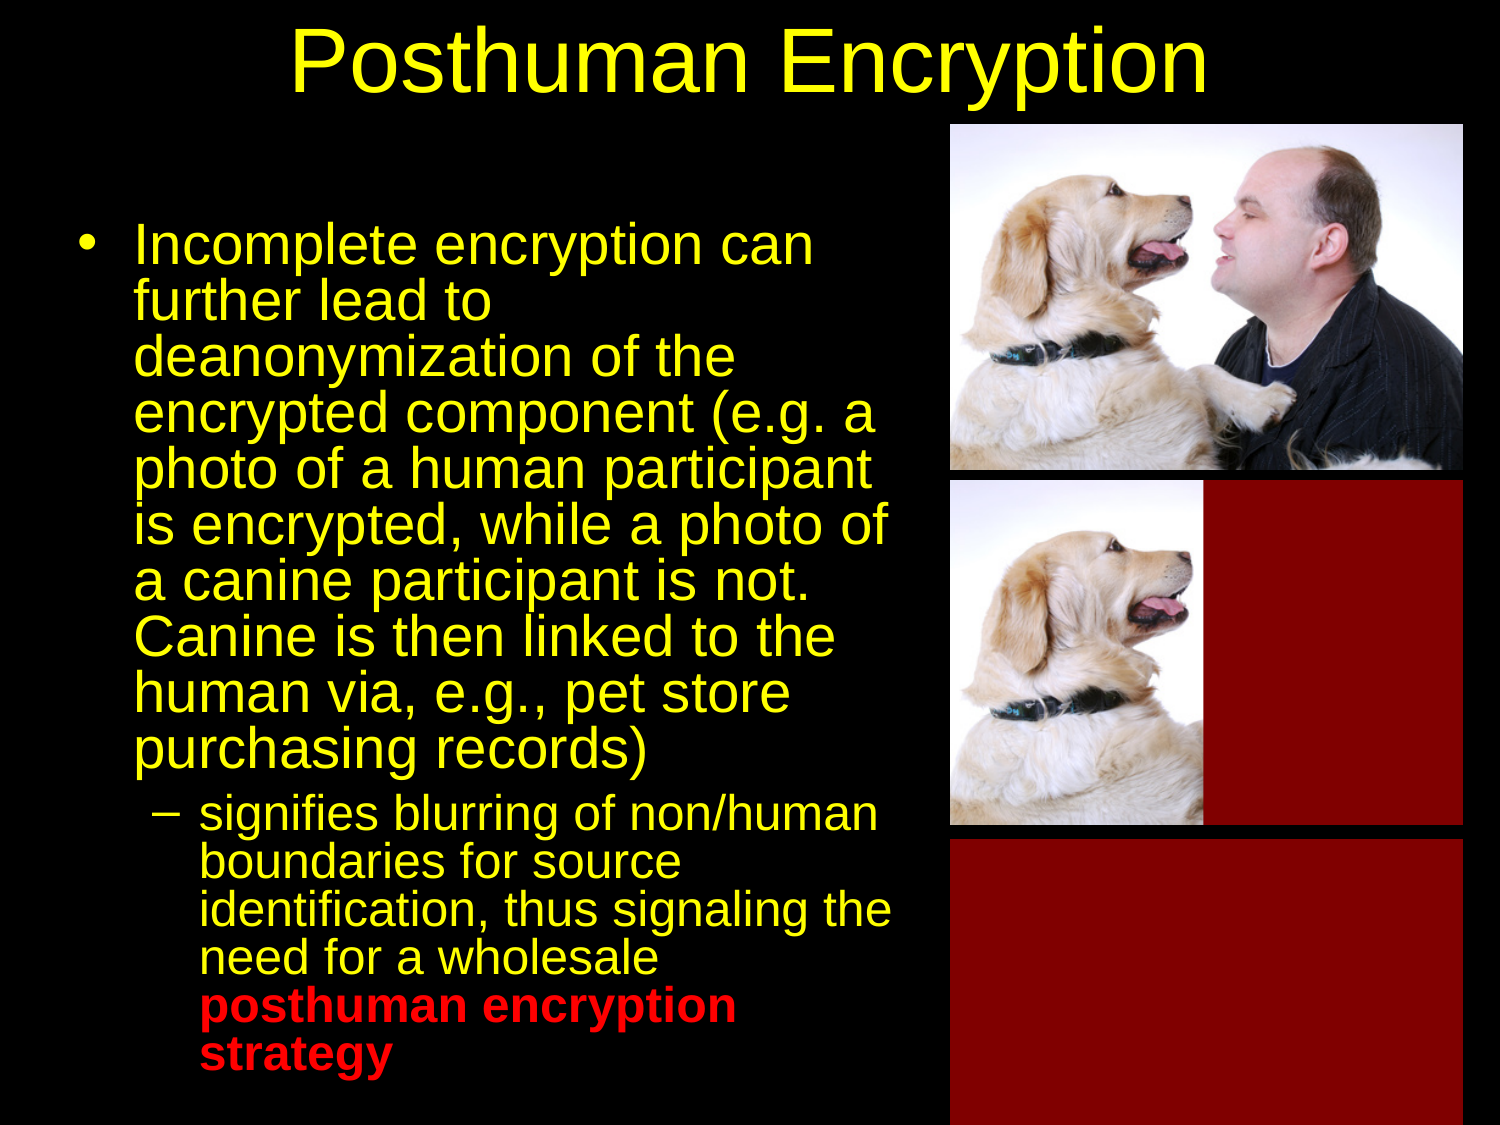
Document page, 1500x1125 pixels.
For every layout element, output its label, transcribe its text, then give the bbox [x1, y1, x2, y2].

picture [950, 480, 1463, 826]
picture [950, 124, 1463, 470]
list Incomplete encryption can further lead to deanonymization of the encrypted component (e.g. a photo of a human participant is encrypted, while a photo of a canine participant is not. Canine is then linked to the human via, e.g., pet store purchasing records) signifies blurring of non/human boundaries for source identification, thus signaling the need for a wholesale posthuman encryption strategy [62, 212, 925, 1125]
title Posthuman Encryption [75, 0, 1426, 150]
picture [950, 839, 1463, 1125]
